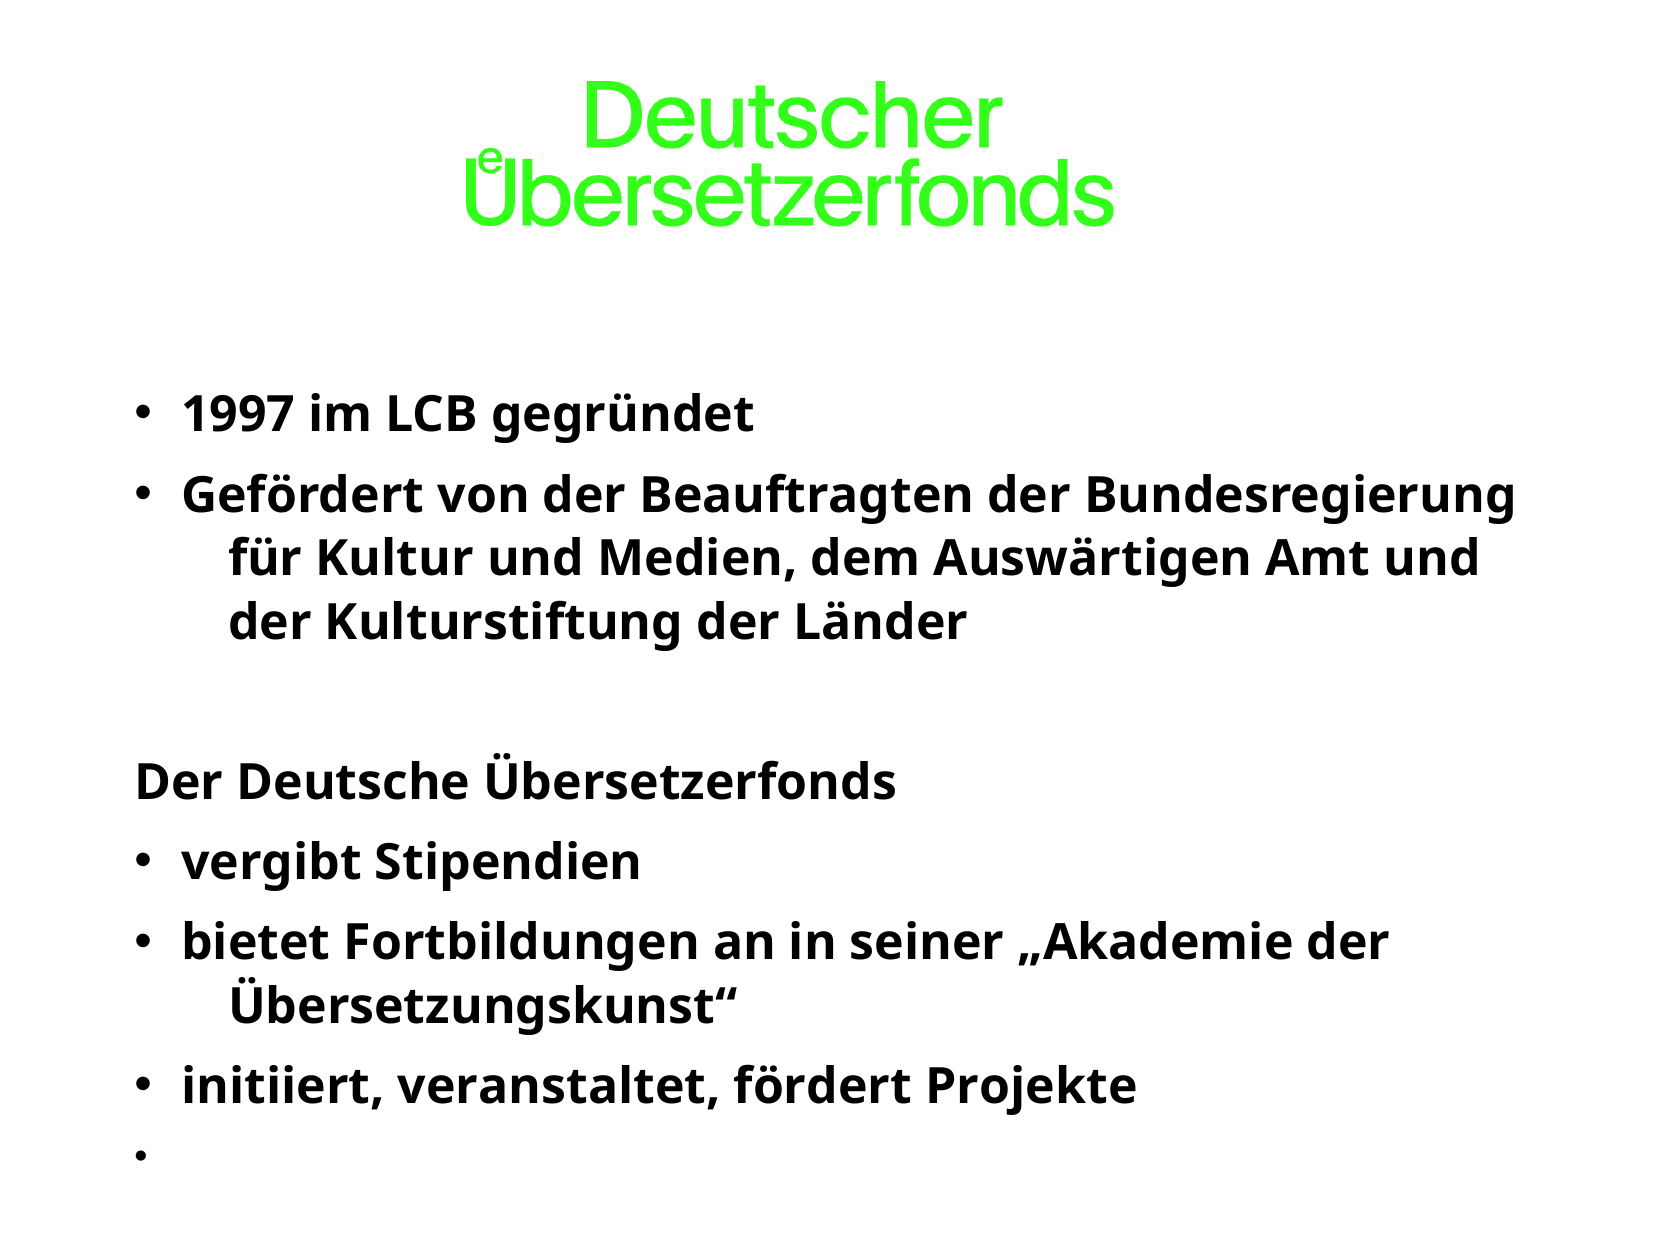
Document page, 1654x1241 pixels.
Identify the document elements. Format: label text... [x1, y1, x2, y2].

text_box 1997 im LCB gegründet Gefördert von der Beauftragten der Bundesregierung für Kultur und Medien, dem Auswärtigen Amt und der Kulturstiftung der Länder Der Deutsche Übersetzerfonds vergibt Stipendien bietet Fortbildungen an in seiner „Akademie der Übersetzungskunst“ initiiert, veranstaltet, fördert Projekte [119, 370, 1535, 1192]
picture [401, 16, 1178, 291]
